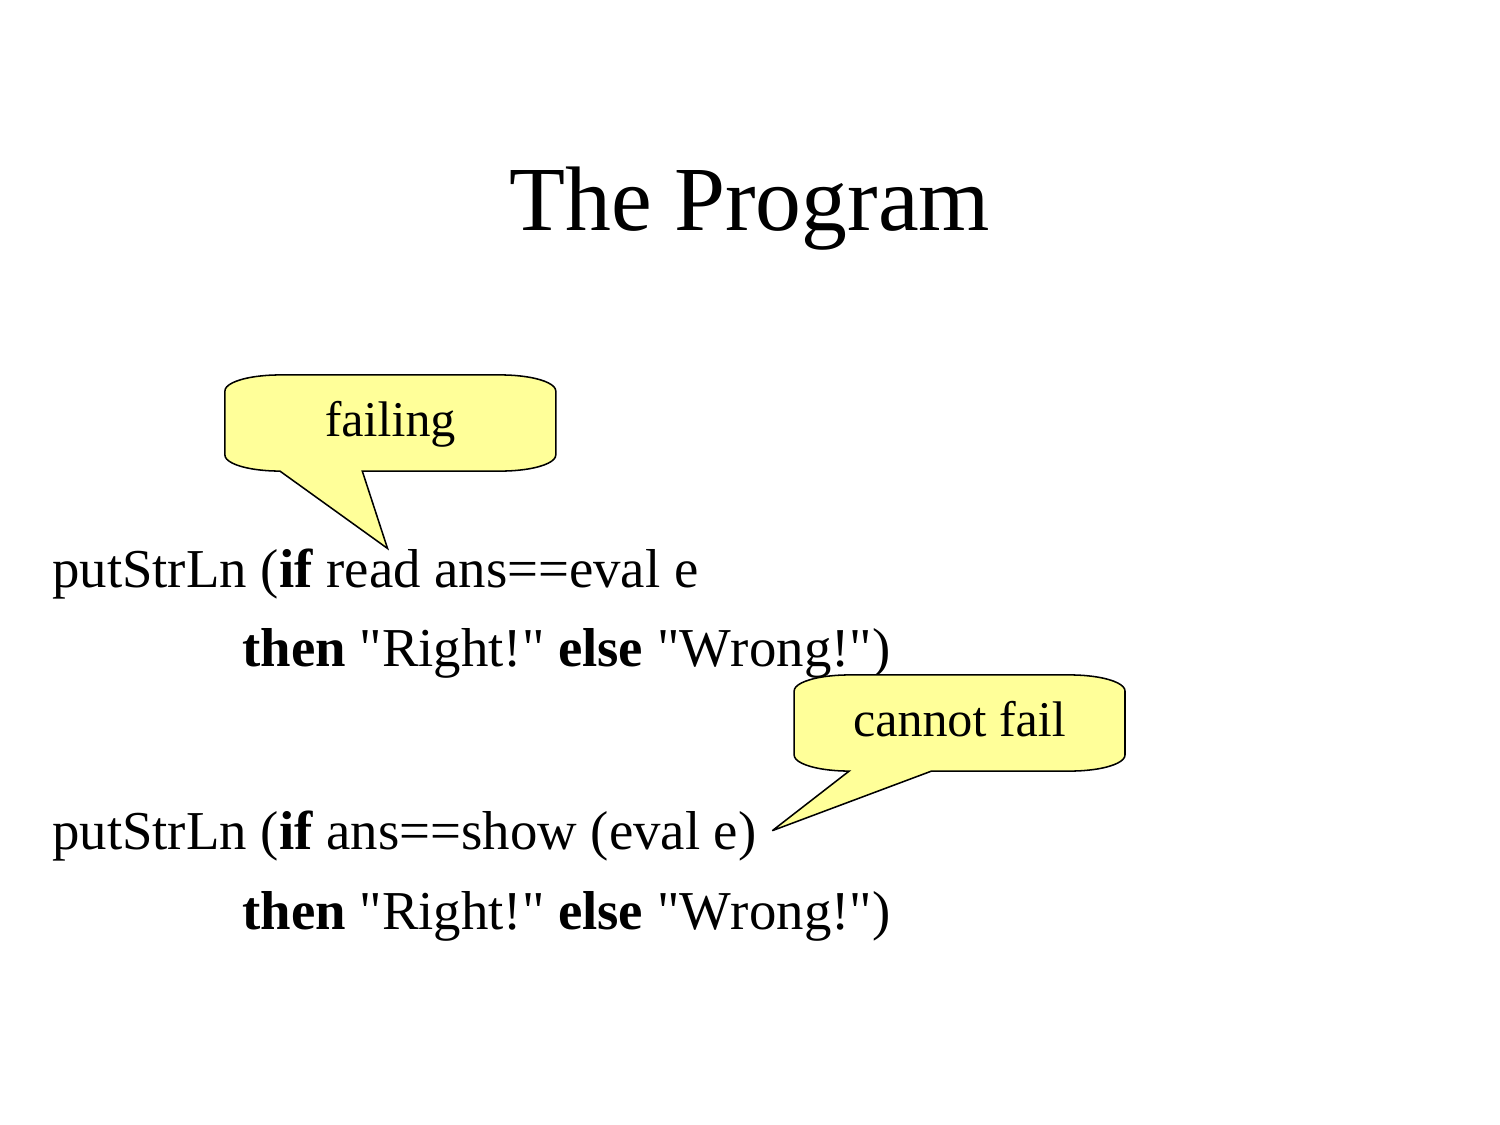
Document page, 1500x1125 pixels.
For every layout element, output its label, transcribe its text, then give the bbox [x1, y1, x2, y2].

list putStrLn (if ans==show (eval e) then "Right!" else "Wrong!") [37, 787, 1426, 949]
list putStrLn (if read ans==eval e then "Right!" else "Wrong!") [37, 525, 1426, 687]
text_box failing [224, 374, 556, 549]
text_box cannot fail [794, 674, 1126, 787]
title The Program [112, 99, 1388, 288]
